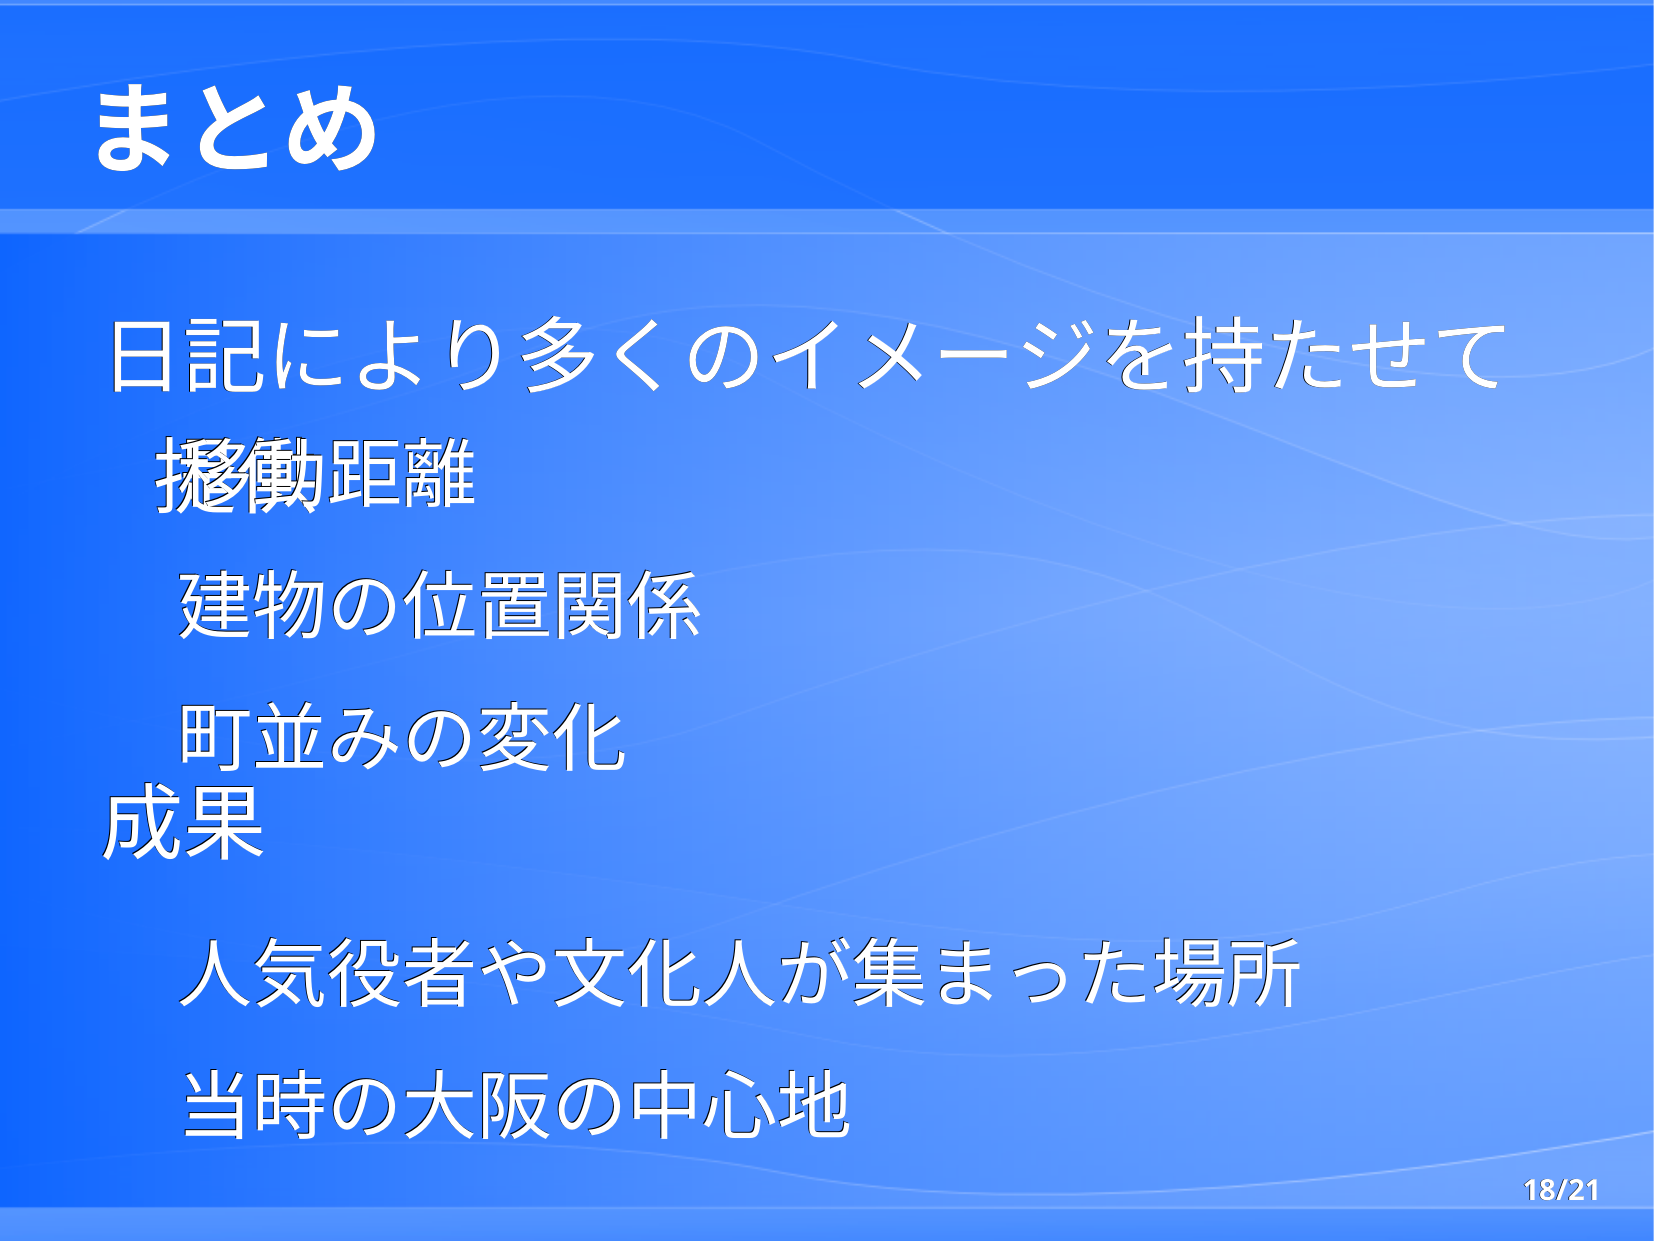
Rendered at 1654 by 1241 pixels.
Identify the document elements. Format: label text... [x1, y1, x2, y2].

list 移動距離 建物の位置関係 町並みの変化 [82, 414, 739, 704]
title まとめ [23, 8, 1625, 237]
list 成果 人気役者や文化人が集まった場所 当時の大阪の中心地 [82, 756, 1565, 1105]
picture [0, 0, 1654, 1241]
list 日記により多くのイメージを持たせて提供 [82, 290, 1565, 384]
